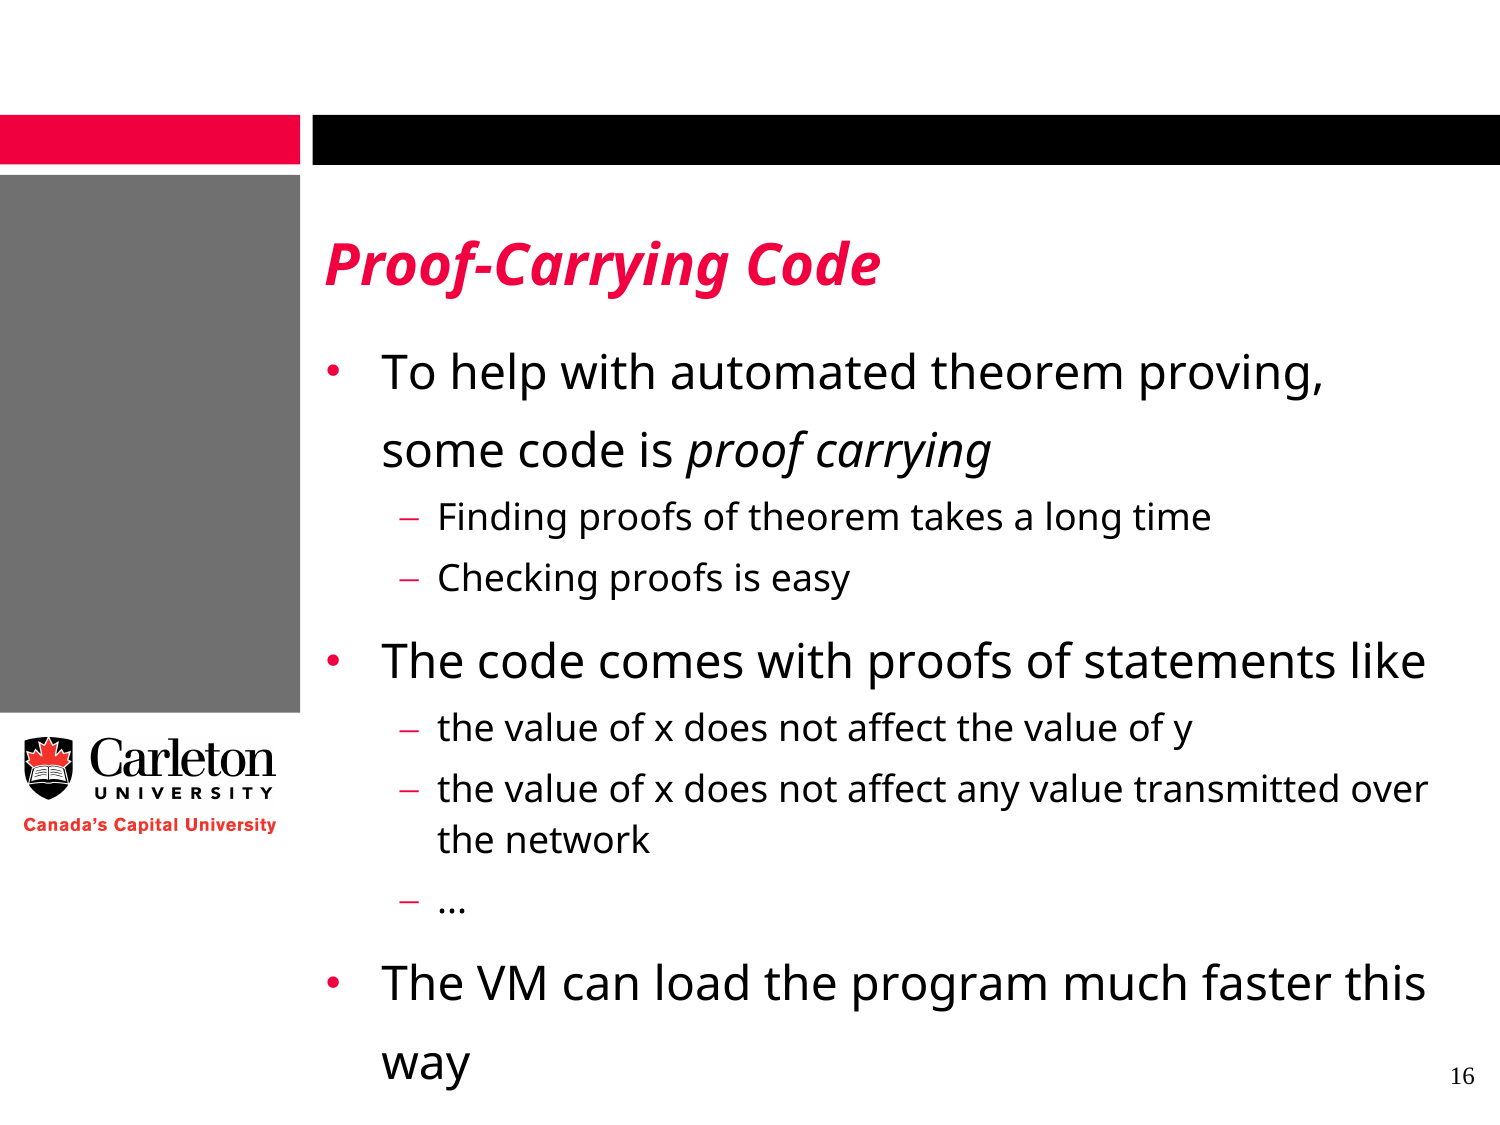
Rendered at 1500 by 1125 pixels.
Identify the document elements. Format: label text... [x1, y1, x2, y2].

picture [24, 737, 276, 834]
list To help with automated theorem proving, some code is proof carrying Finding proofs of theorem takes a long time Checking proofs is easy The code comes with proofs of statements like the value of x does not affect the value of y the value of x does not affect any value transmitted over the network ... The VM can load the program much faster this way [324, 324, 1450, 1053]
title Proof-Carrying Code [324, 194, 1450, 324]
